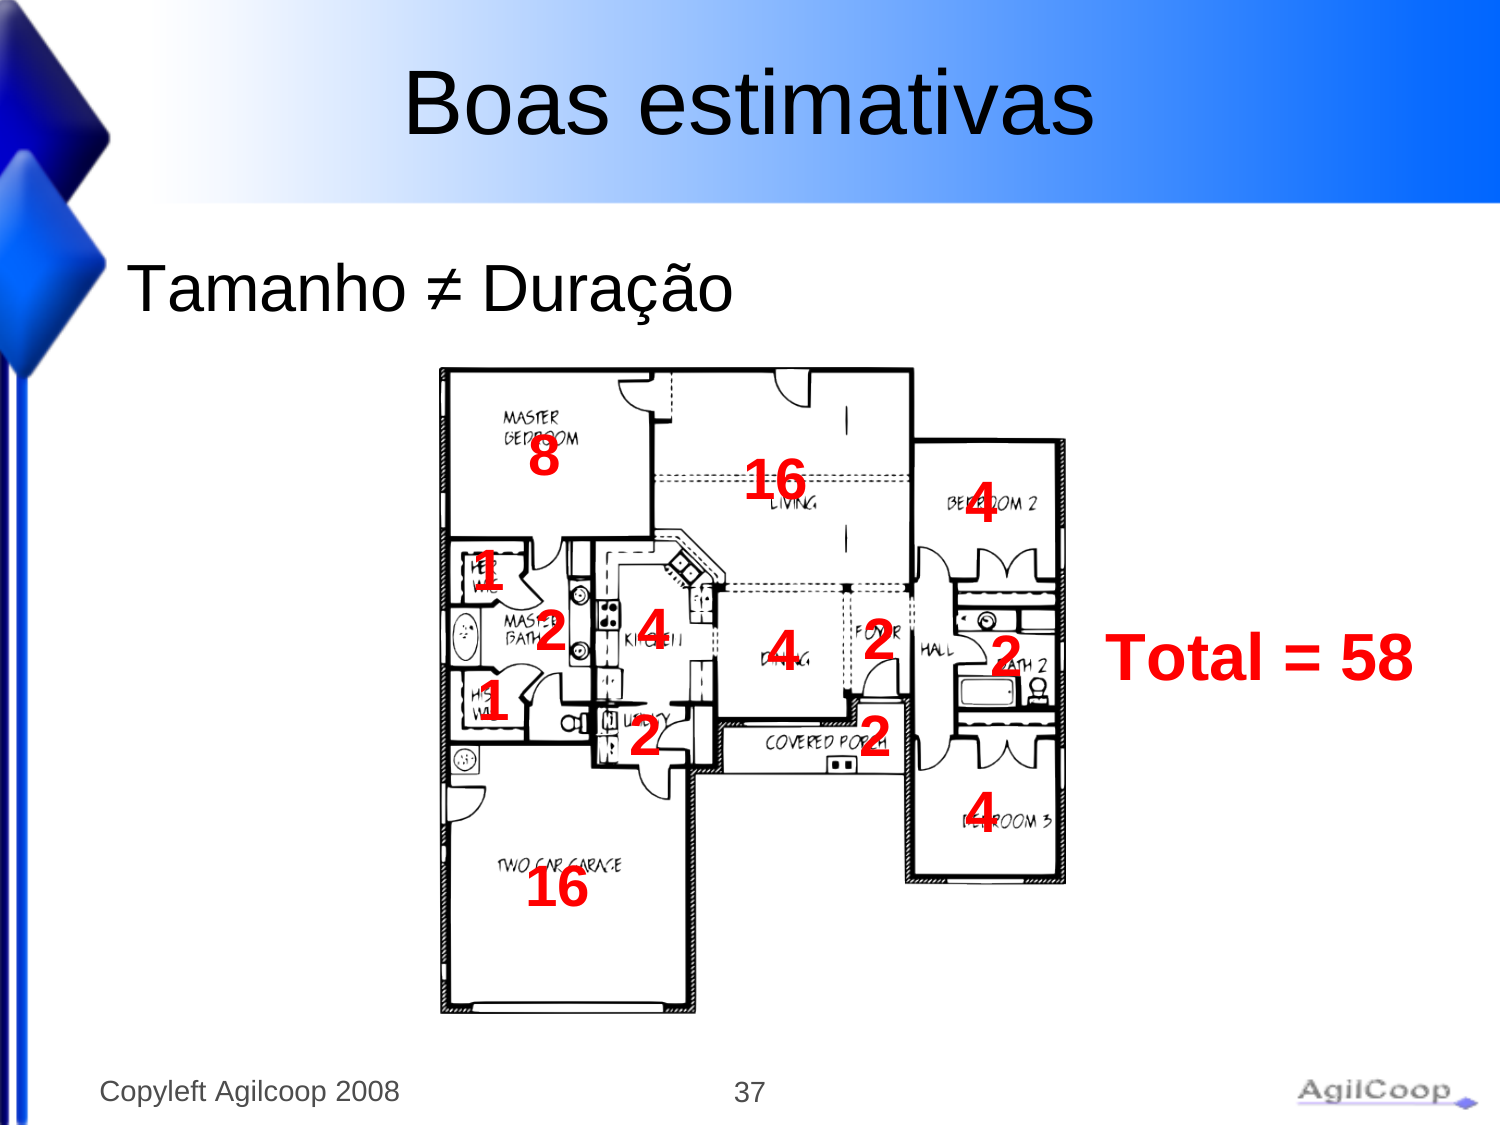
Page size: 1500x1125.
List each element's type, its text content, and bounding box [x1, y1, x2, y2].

text_box 2 [615, 694, 678, 776]
picture [0, 0, 1500, 1125]
text_box 4 [752, 610, 815, 691]
text_box 2 [976, 615, 1039, 697]
text_box 2 [520, 590, 583, 671]
text_box 1 [462, 659, 525, 741]
text_box 16 [728, 439, 824, 520]
title Boas estimativas [75, 8, 1426, 197]
list Tamanho ≠ Duração [112, 243, 1425, 1006]
text_box 8 [513, 415, 577, 496]
text_box 4 [950, 771, 1013, 853]
text_box 16 [510, 845, 606, 927]
text_box 4 [623, 588, 686, 670]
text_box 2 [845, 696, 908, 777]
text_box 2 [848, 598, 911, 680]
text_box 4 [950, 462, 1013, 544]
text_box Total = 58 [1090, 611, 1430, 703]
text_box 1 [457, 530, 520, 611]
